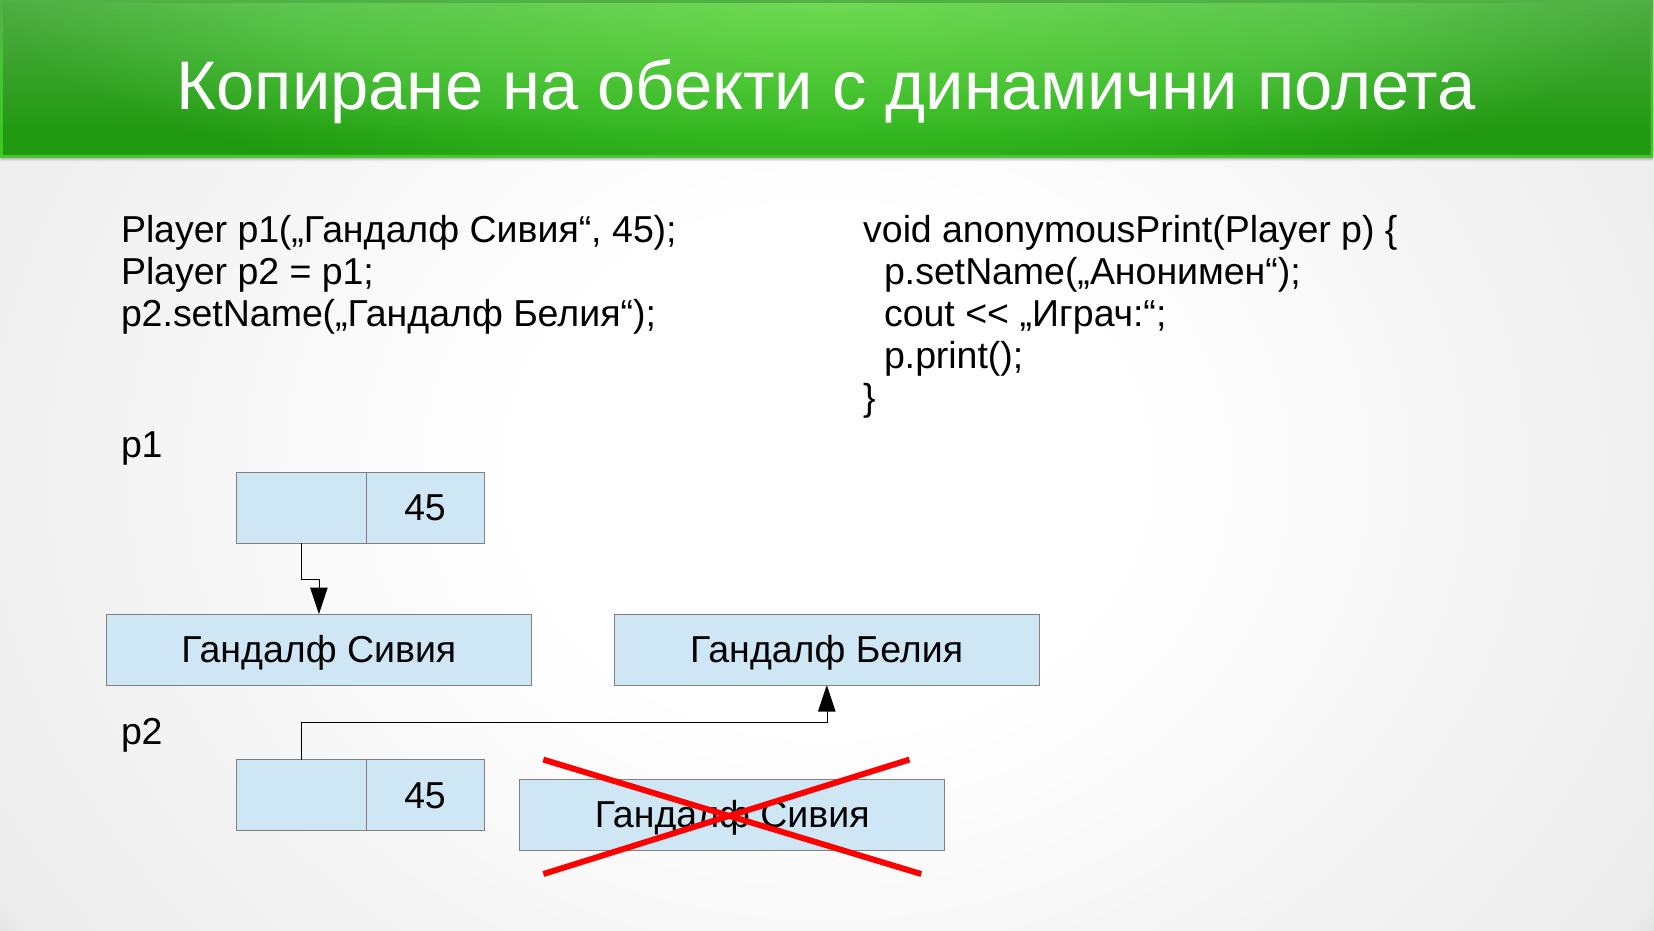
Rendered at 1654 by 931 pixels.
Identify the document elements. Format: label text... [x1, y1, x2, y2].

text_box Гандалф Сивия [106, 614, 532, 686]
text_box Гандалф Сивия [631, 822, 831, 851]
text_box Гандалф Сивия [621, 779, 834, 810]
text_box Гандалф Сивия [765, 779, 945, 851]
text_box 45 [366, 759, 485, 831]
text_box 45 [366, 472, 485, 544]
text_box p2 [106, 702, 178, 760]
title Копиране на обекти с динамични полета [82, 37, 1571, 135]
text_box Гандалф Сивия [519, 779, 691, 851]
text_box [236, 472, 366, 544]
text_box void anonymousPrint(Player p) { p.setName(„Анонимен“); cout << „Играч:“; p.print(); } [848, 200, 1595, 426]
text_box [236, 759, 366, 831]
text_box p1 [106, 415, 178, 473]
text_box Гандалф Белия [614, 614, 1040, 686]
text_box Player p1(„Гандалф Сивия“, 45); Player p2 = p1; p2.setName(„Гандалф Белия“); [106, 200, 820, 384]
